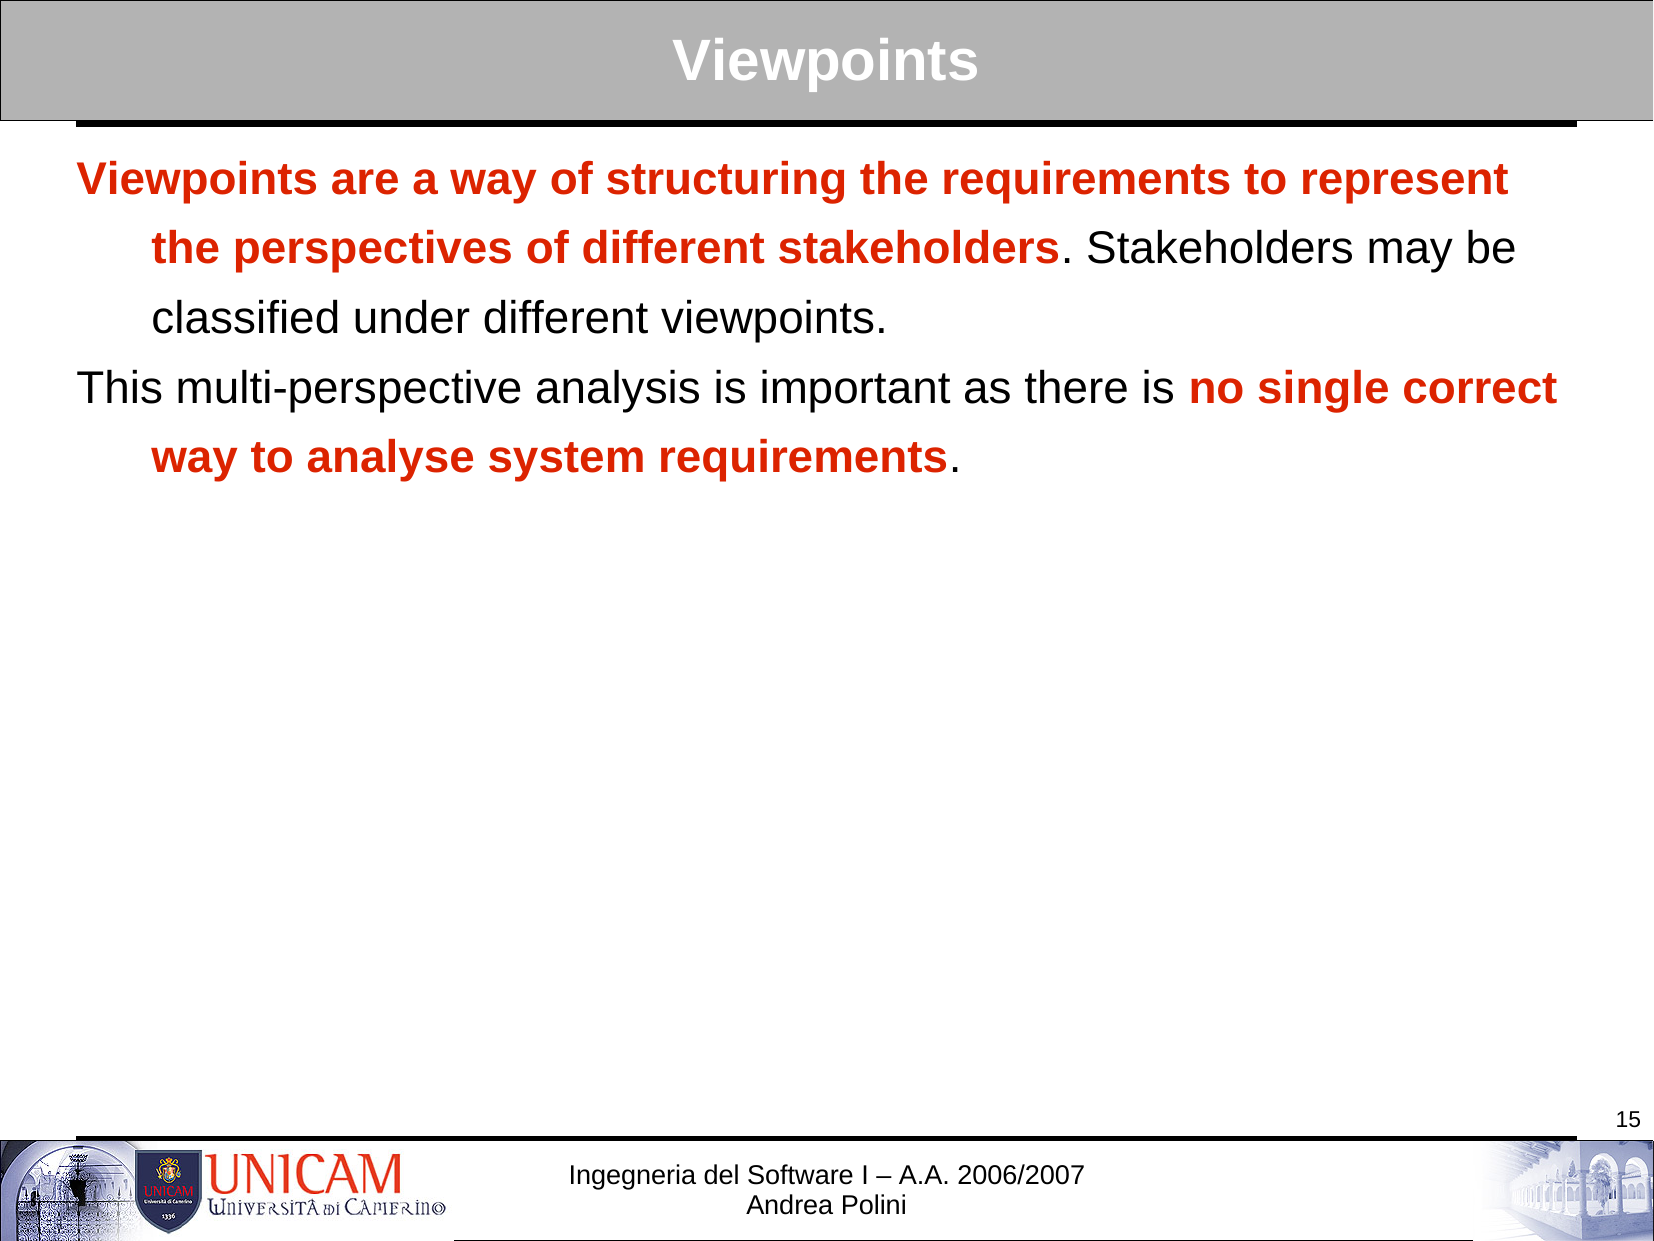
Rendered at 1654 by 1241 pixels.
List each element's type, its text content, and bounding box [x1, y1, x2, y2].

picture [0, 1141, 454, 1241]
title Viewpoints [0, 0, 1653, 121]
list Viewpoints are a way of structuring the requirements to represent the perspectives of different stakeholders. Stakeholders may be classified under different viewpoints. This multi-perspective analysis is important as there is no single correct way to analyse system requirements. [76, 152, 1577, 671]
picture [1473, 1141, 1654, 1241]
